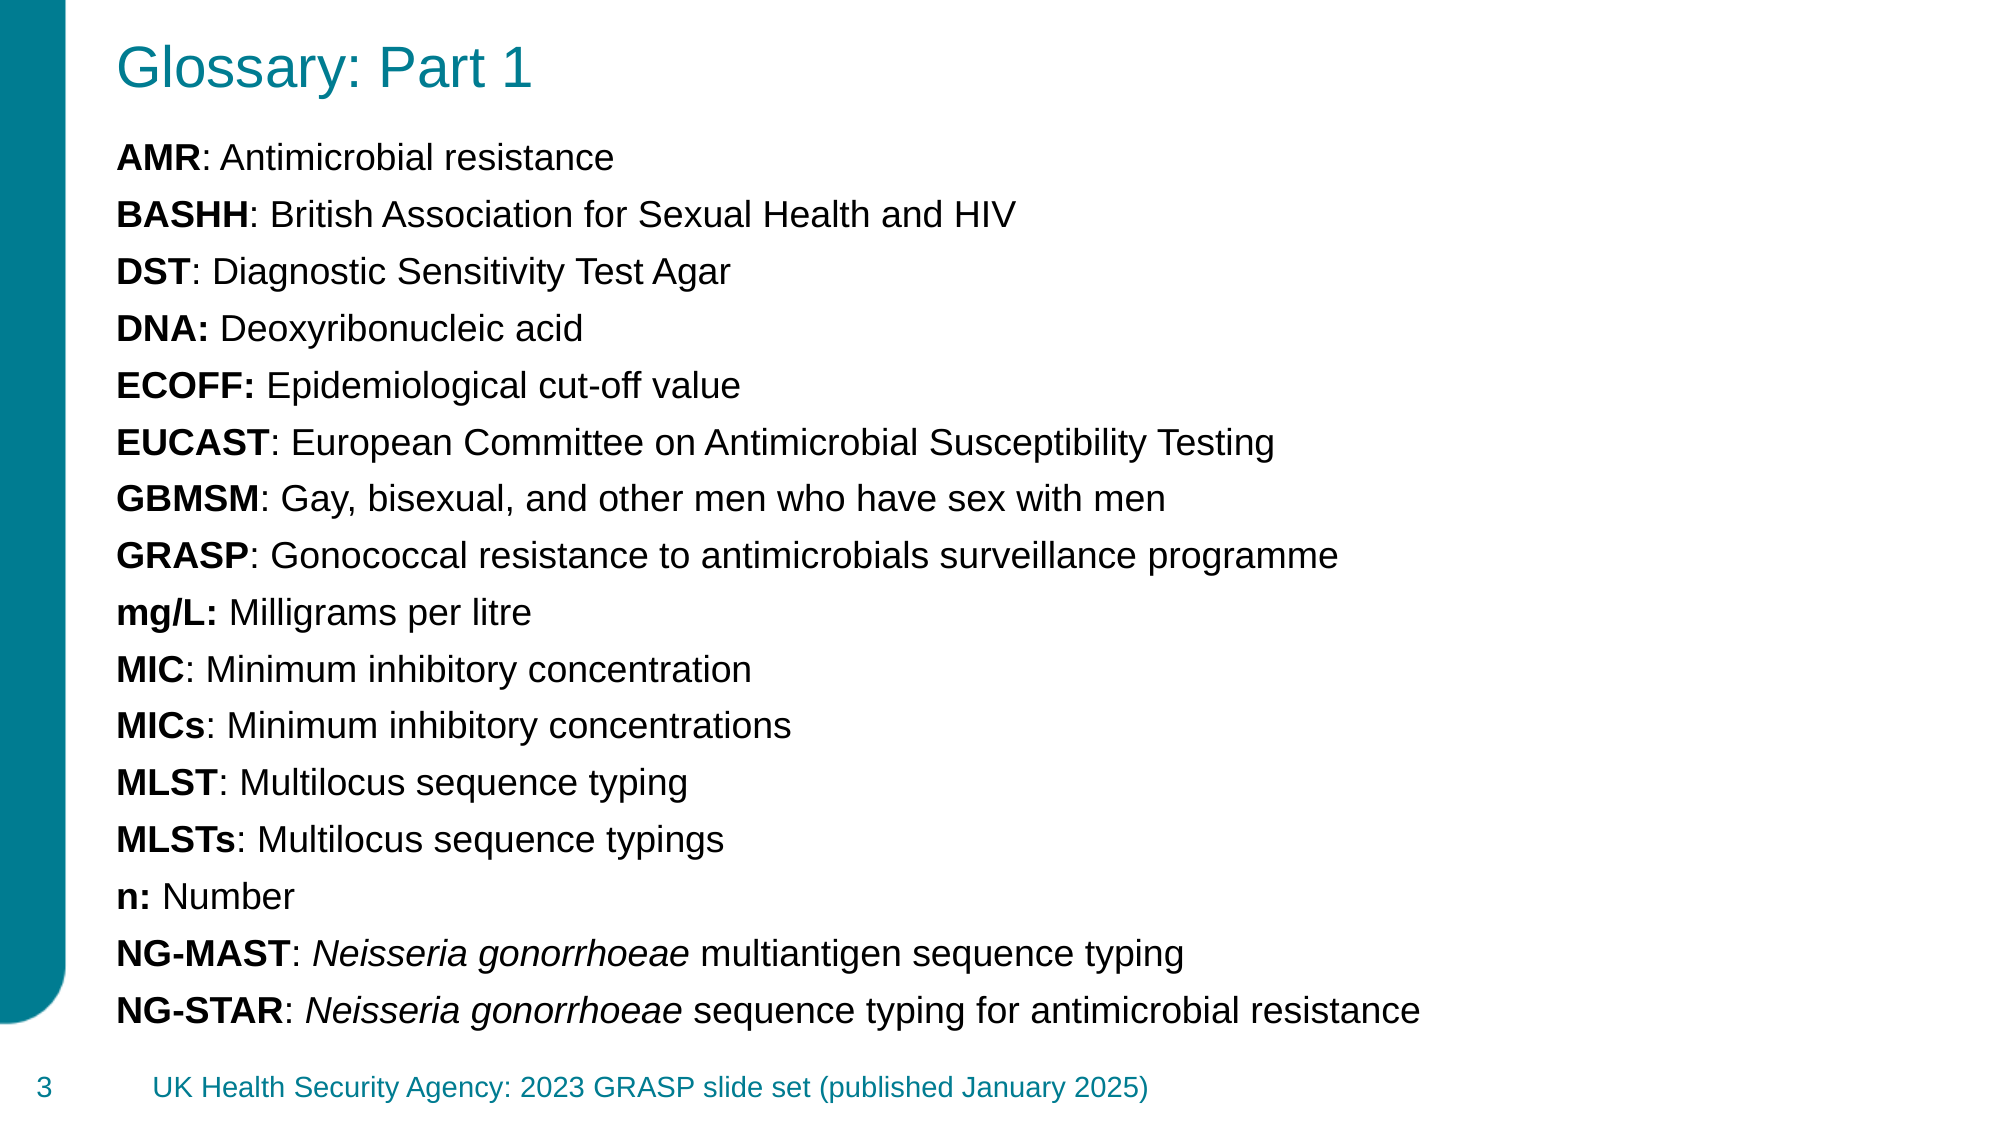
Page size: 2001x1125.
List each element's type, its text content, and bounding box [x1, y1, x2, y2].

title Glossary: Part 1 [101, 29, 1926, 138]
text_box UK Health Security Agency: 2023 GRASP slide set (published January 2025) [137, 1056, 1780, 1116]
list AMR: Antimicrobial resistance BASHH: British Association for Sexual Health and HIV DST: Diagnostic Sensitivity Test Agar DNA: Deoxyribonucleic acid ECOFF: Epidemiological cut-off value EUCAST: European Committee on Antimicrobial Susceptibility Testing GBMSM: Gay, bisexual, and other men who have sex with men GRASP: Gonococcal resistance to antimicrobials surveillance programme mg/L: Milligrams per litre MIC: Minimum inhibitory concentration MICs: Minimum inhibitory concentrations MLST: Multilocus sequence typing MLSTs: Multilocus sequence typings n: Number NG-MAST: Neisseria gonorrhoeae multiantigen sequence typing NG-STAR: Neisseria gonorrhoeae sequence typing for antimicrobial resistance [101, 134, 1839, 1054]
text_box [21, 1056, 120, 1117]
